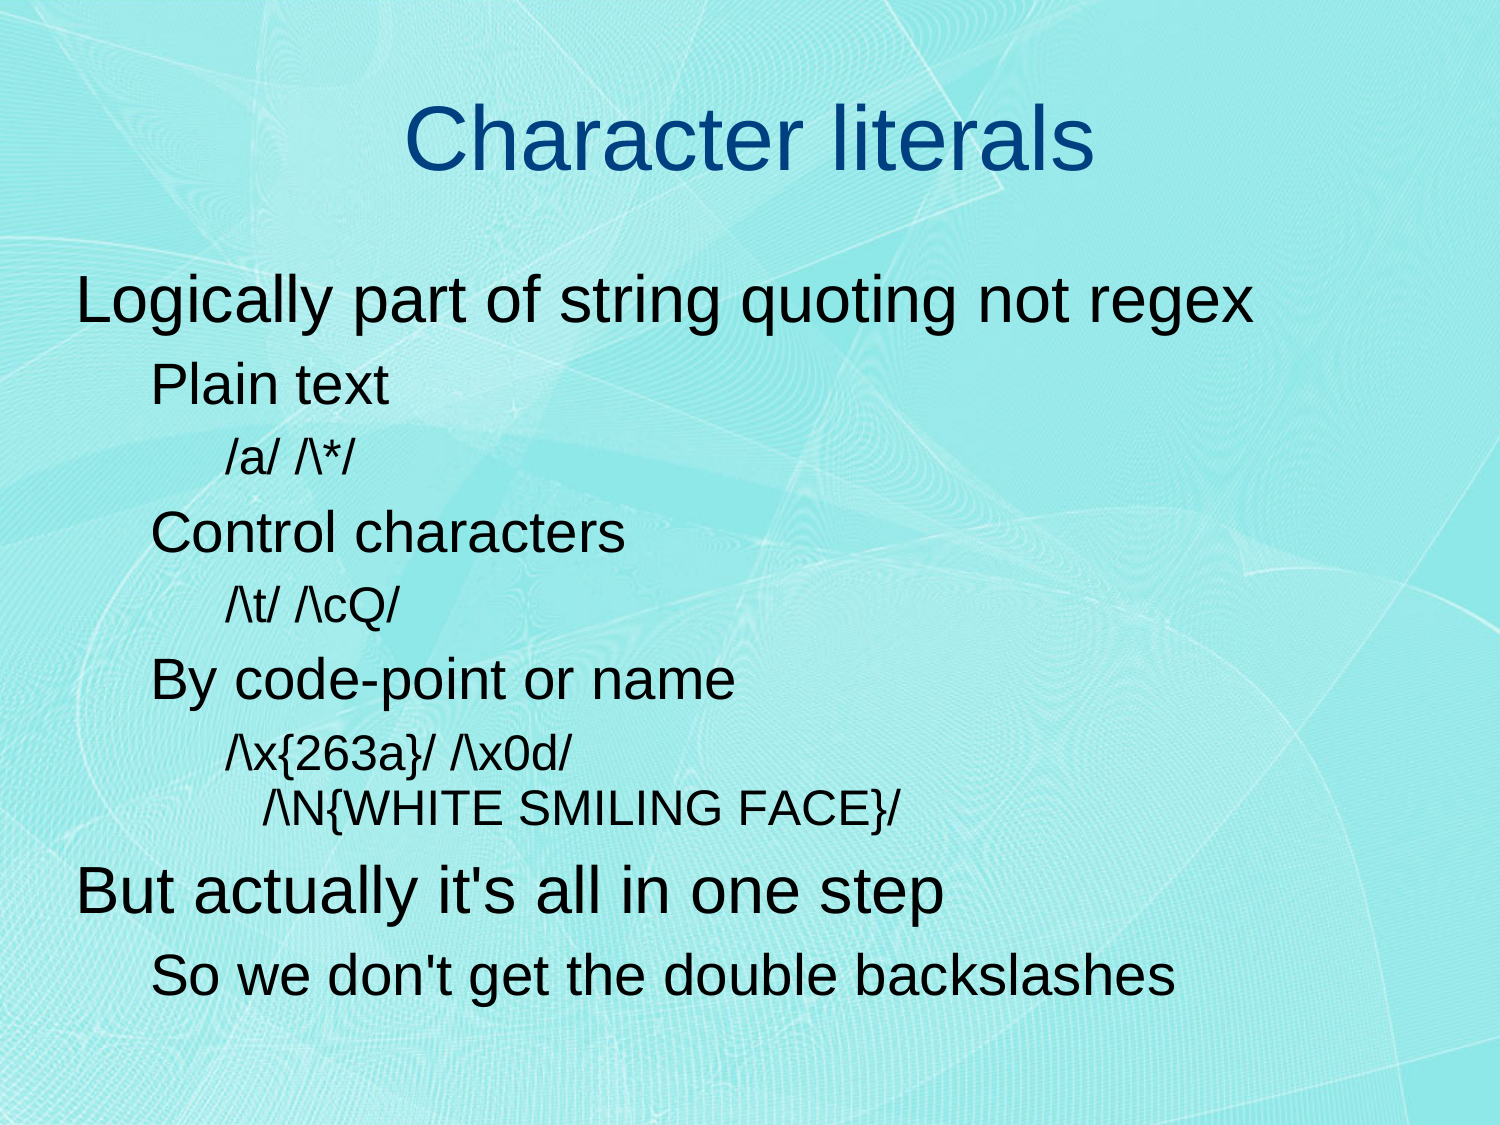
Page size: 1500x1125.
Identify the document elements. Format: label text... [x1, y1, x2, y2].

title Character literals [75, 52, 1426, 226]
list Logically part of string quoting not regex Plain text /a/ /\*/ Control characters /\t/ /\cQ/ By code-point or name /\x{263a}/ /\x0d/ /\N{WHITE SMILING FACE}/ But actually it's all in one step So we don't get the double backslashes [75, 262, 1426, 1007]
picture [0, 0, 1500, 1125]
